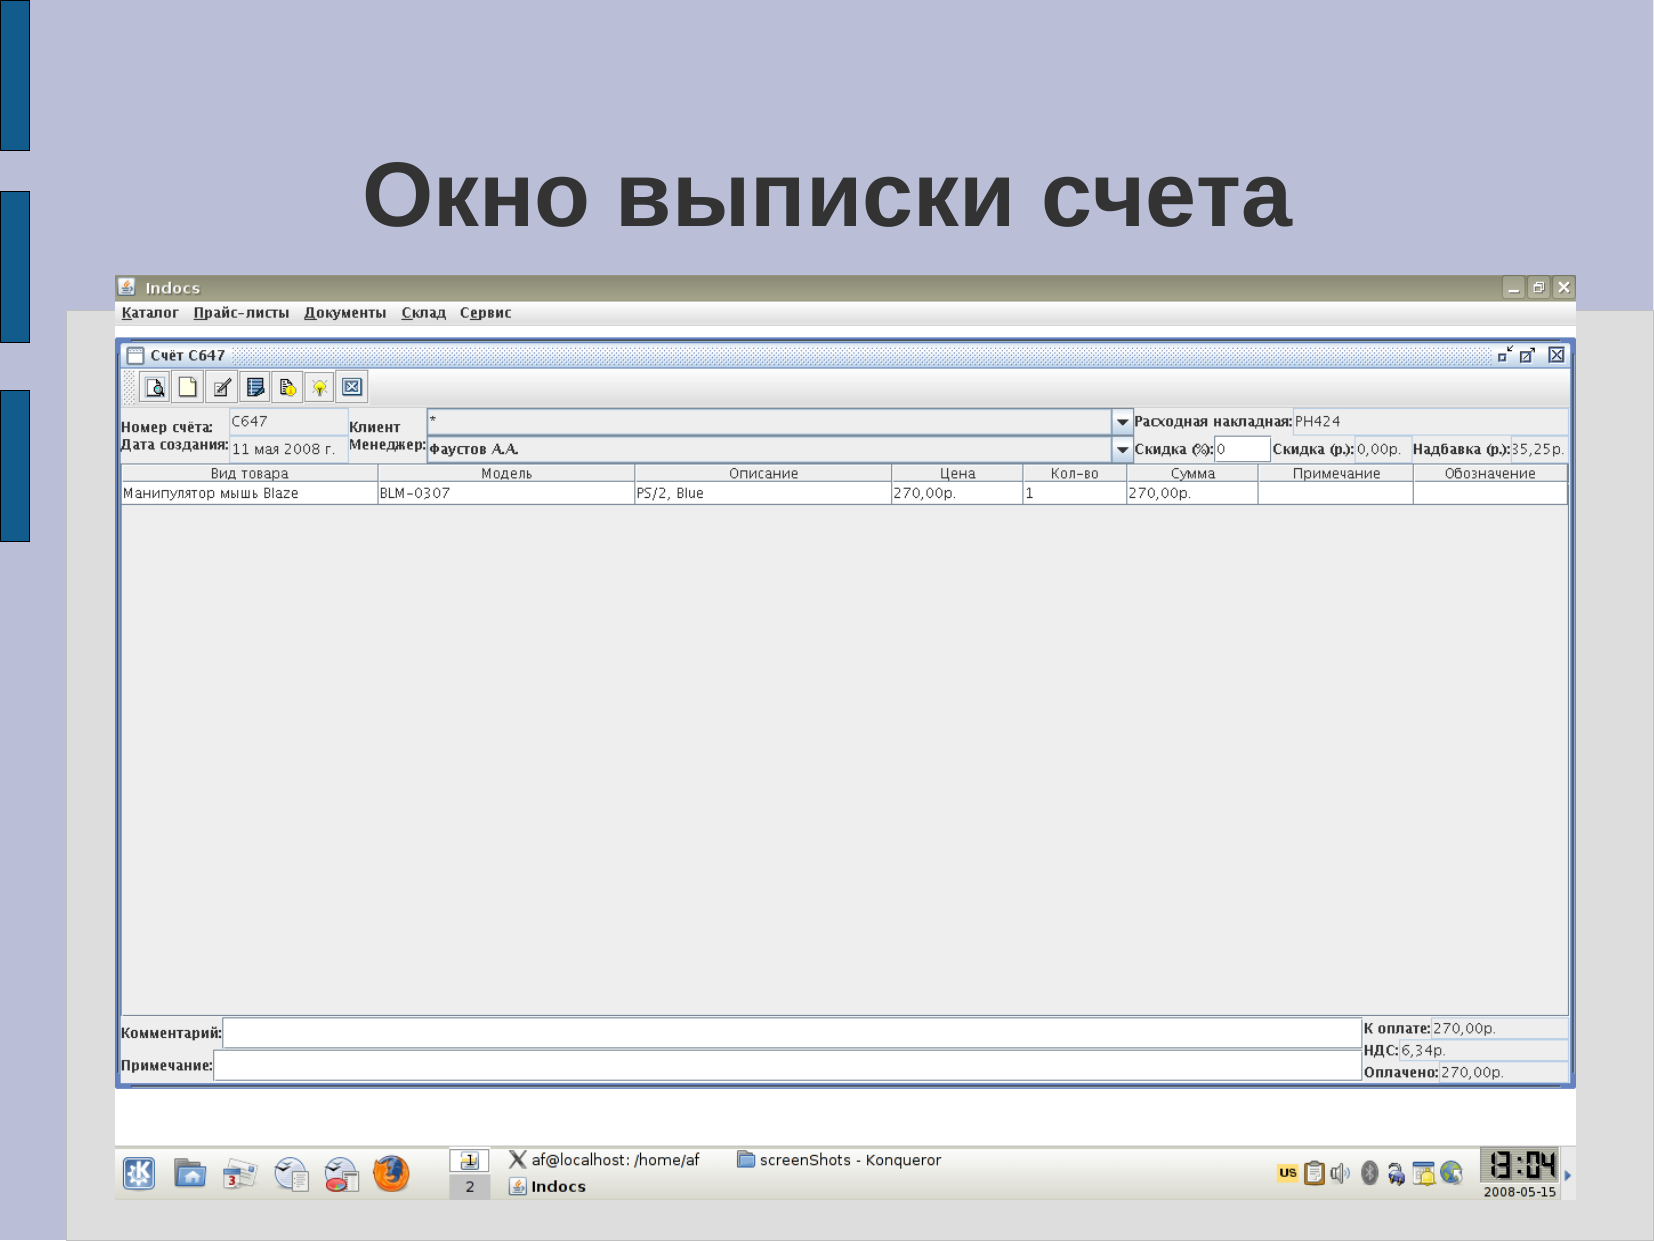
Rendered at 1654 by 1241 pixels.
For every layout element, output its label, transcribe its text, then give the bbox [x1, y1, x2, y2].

picture [115, 275, 1576, 1201]
title Окно выписки счета [121, 91, 1534, 275]
